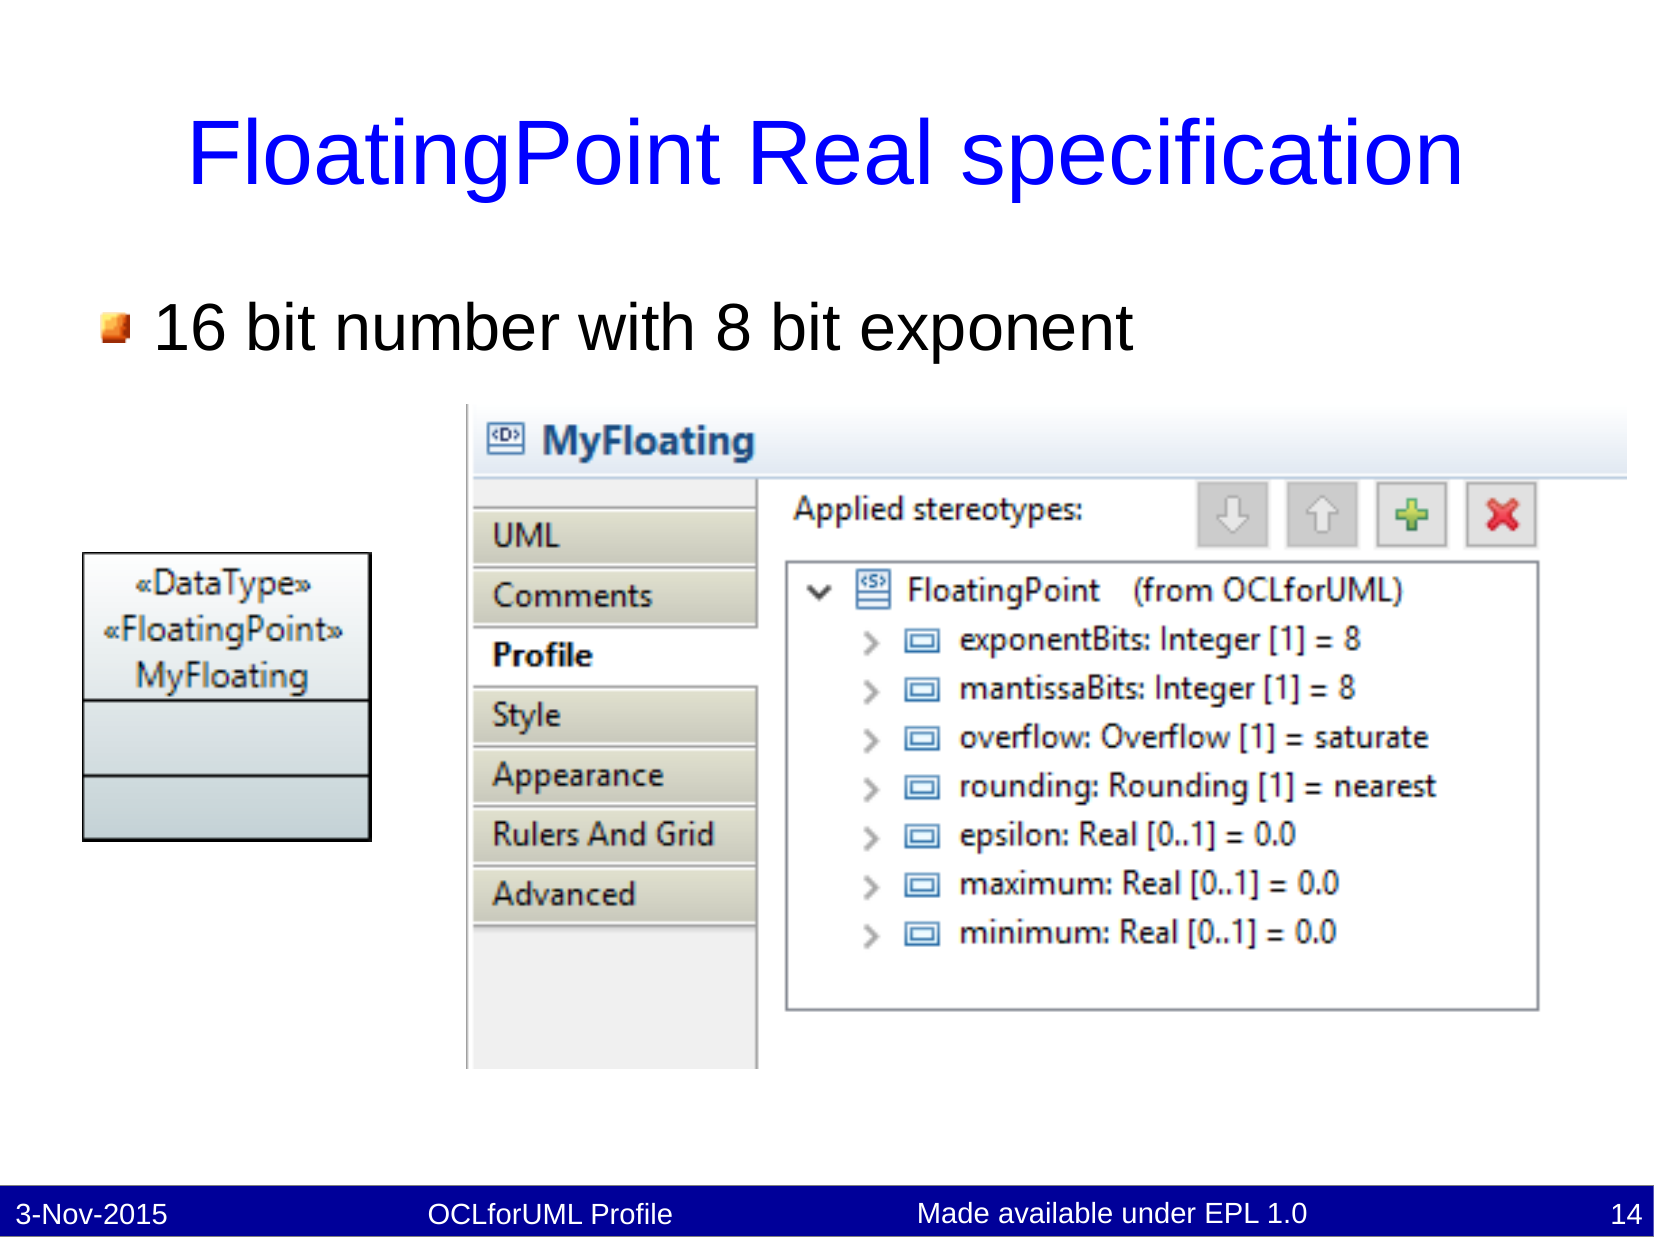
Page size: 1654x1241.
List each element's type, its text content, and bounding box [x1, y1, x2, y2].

picture [82, 552, 372, 842]
list 16 bit number with 8 bit exponent [82, 290, 1571, 1010]
picture [466, 404, 1627, 1069]
title FloatingPoint Real specification [82, 49, 1571, 257]
